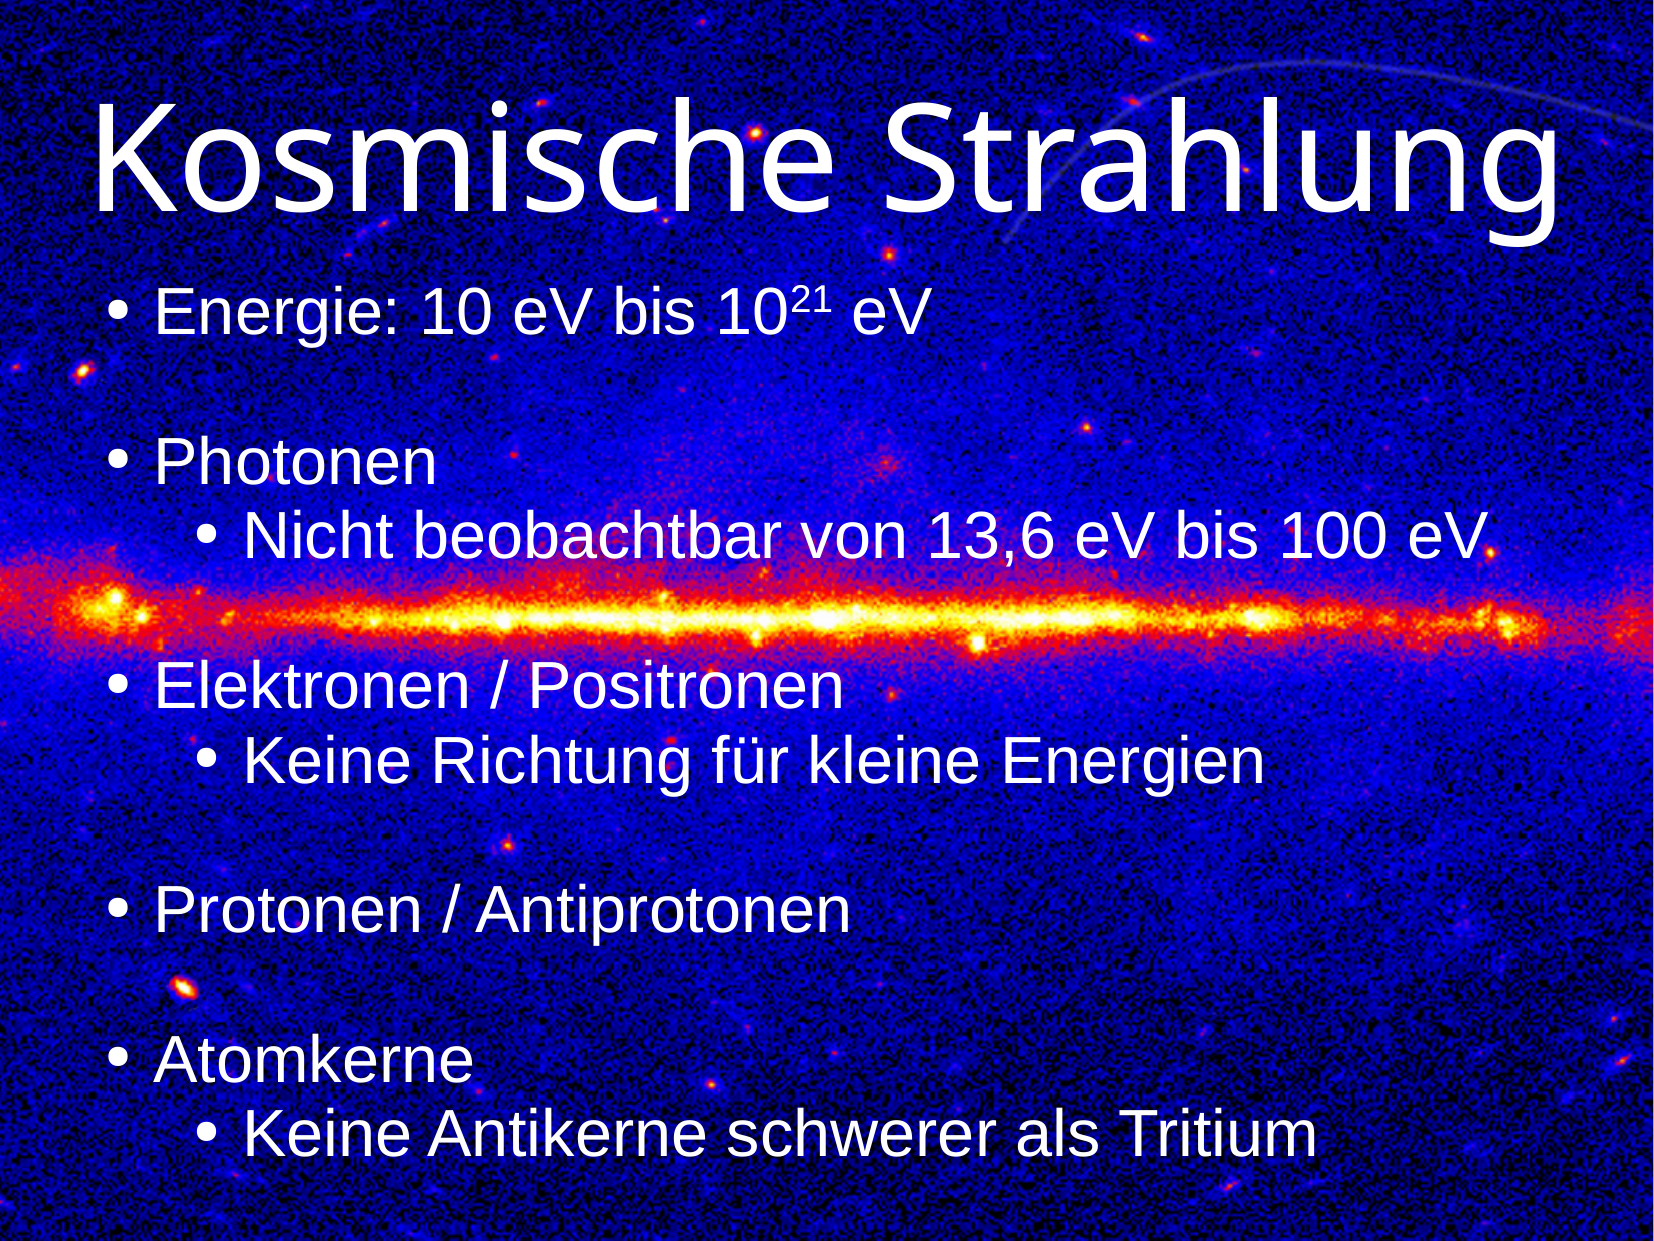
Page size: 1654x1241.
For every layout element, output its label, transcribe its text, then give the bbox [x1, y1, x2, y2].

subtitle Energie: 10 eV bis 1021 eV Photonen Nicht beobachtbar von 13,6 eV bis 100 eV Elektronen / Positronen Keine Richtung für kleine Energien Protonen / Antiprotonen Atomkerne Keine Antikerne schwerer als Tritium [82, 274, 1571, 1172]
title Kosmische Strahlung [82, 49, 1571, 257]
picture [0, 0, 1654, 1241]
